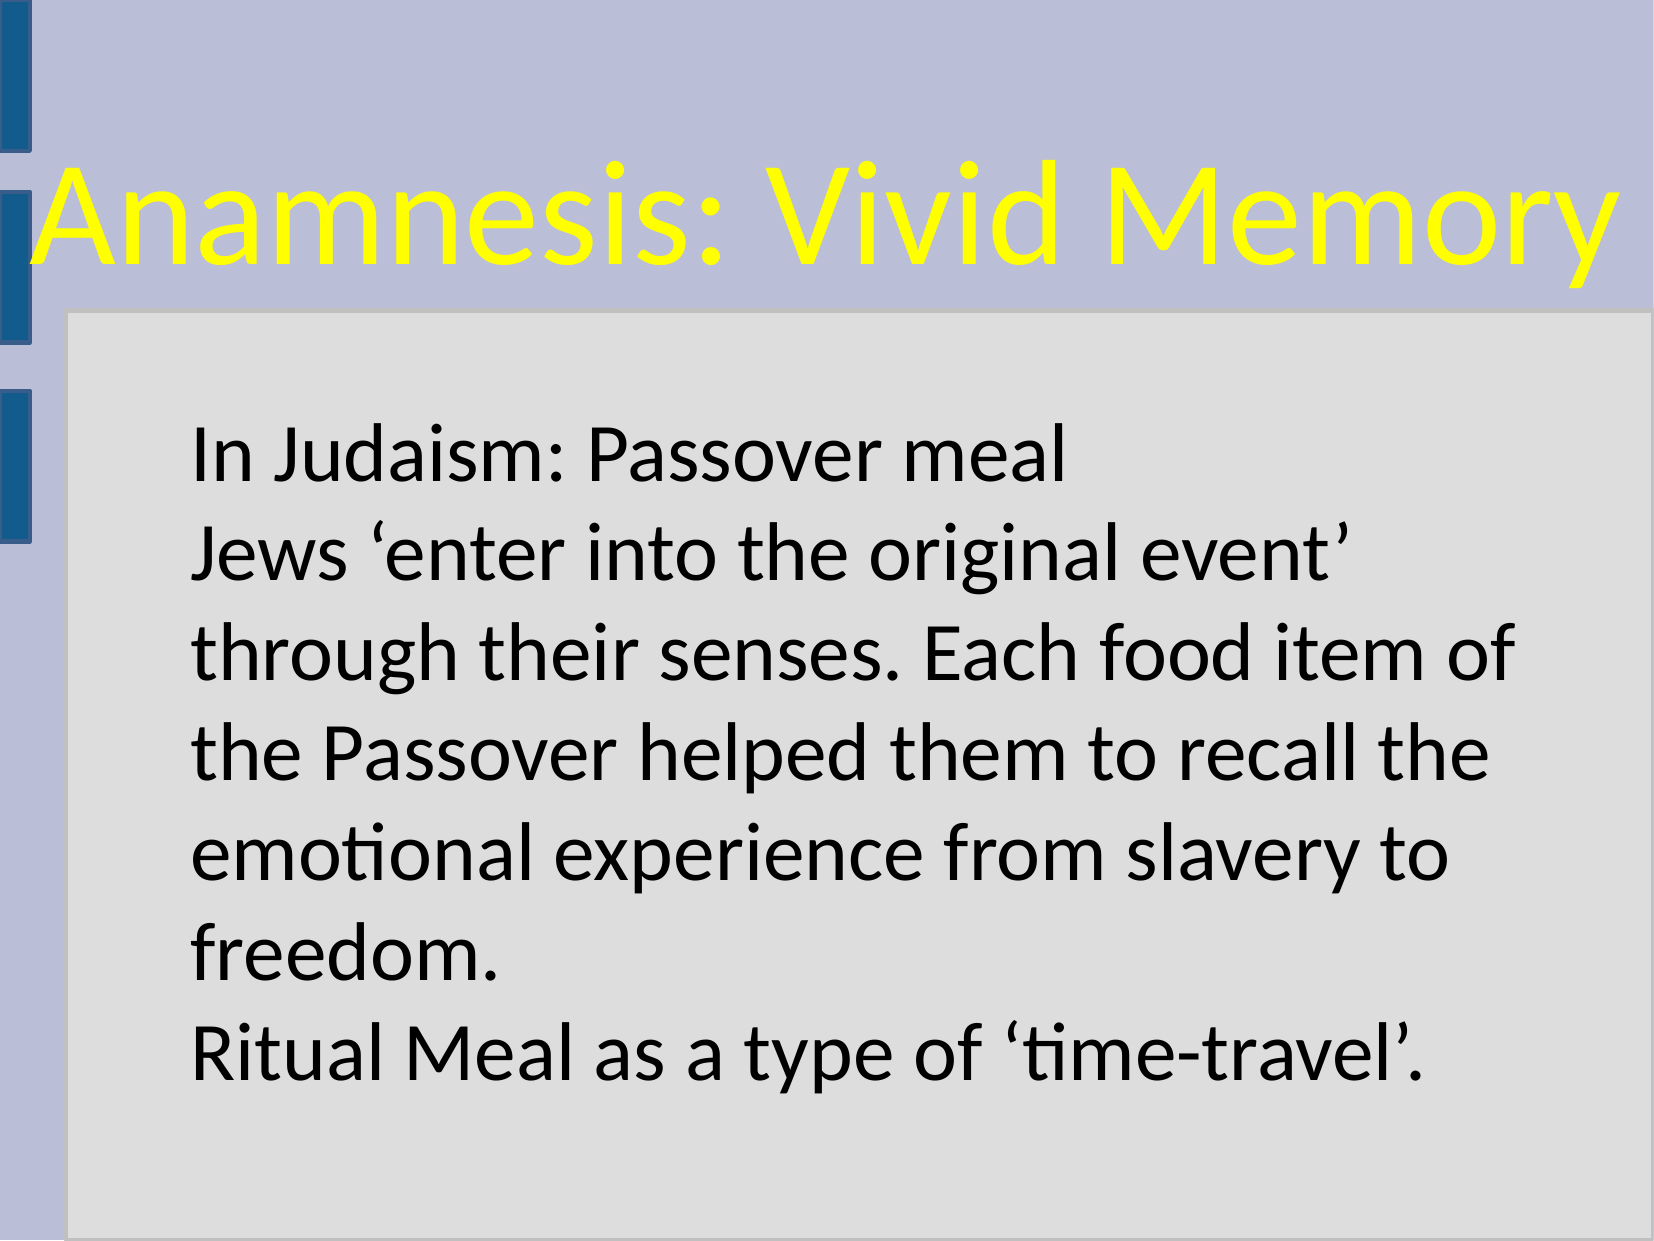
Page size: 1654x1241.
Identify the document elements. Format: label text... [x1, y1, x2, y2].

text_box Anamnesis: Vivid Memory [14, 107, 1640, 305]
text_box In Judaism: Passover meal Jews ‘enter into the original event’ through their senses. Each food item of the Passover helped them to recall the emotional experience from slavery to freedom. Ritual Meal as a type of ‘time-travel’. [175, 390, 1563, 1113]
